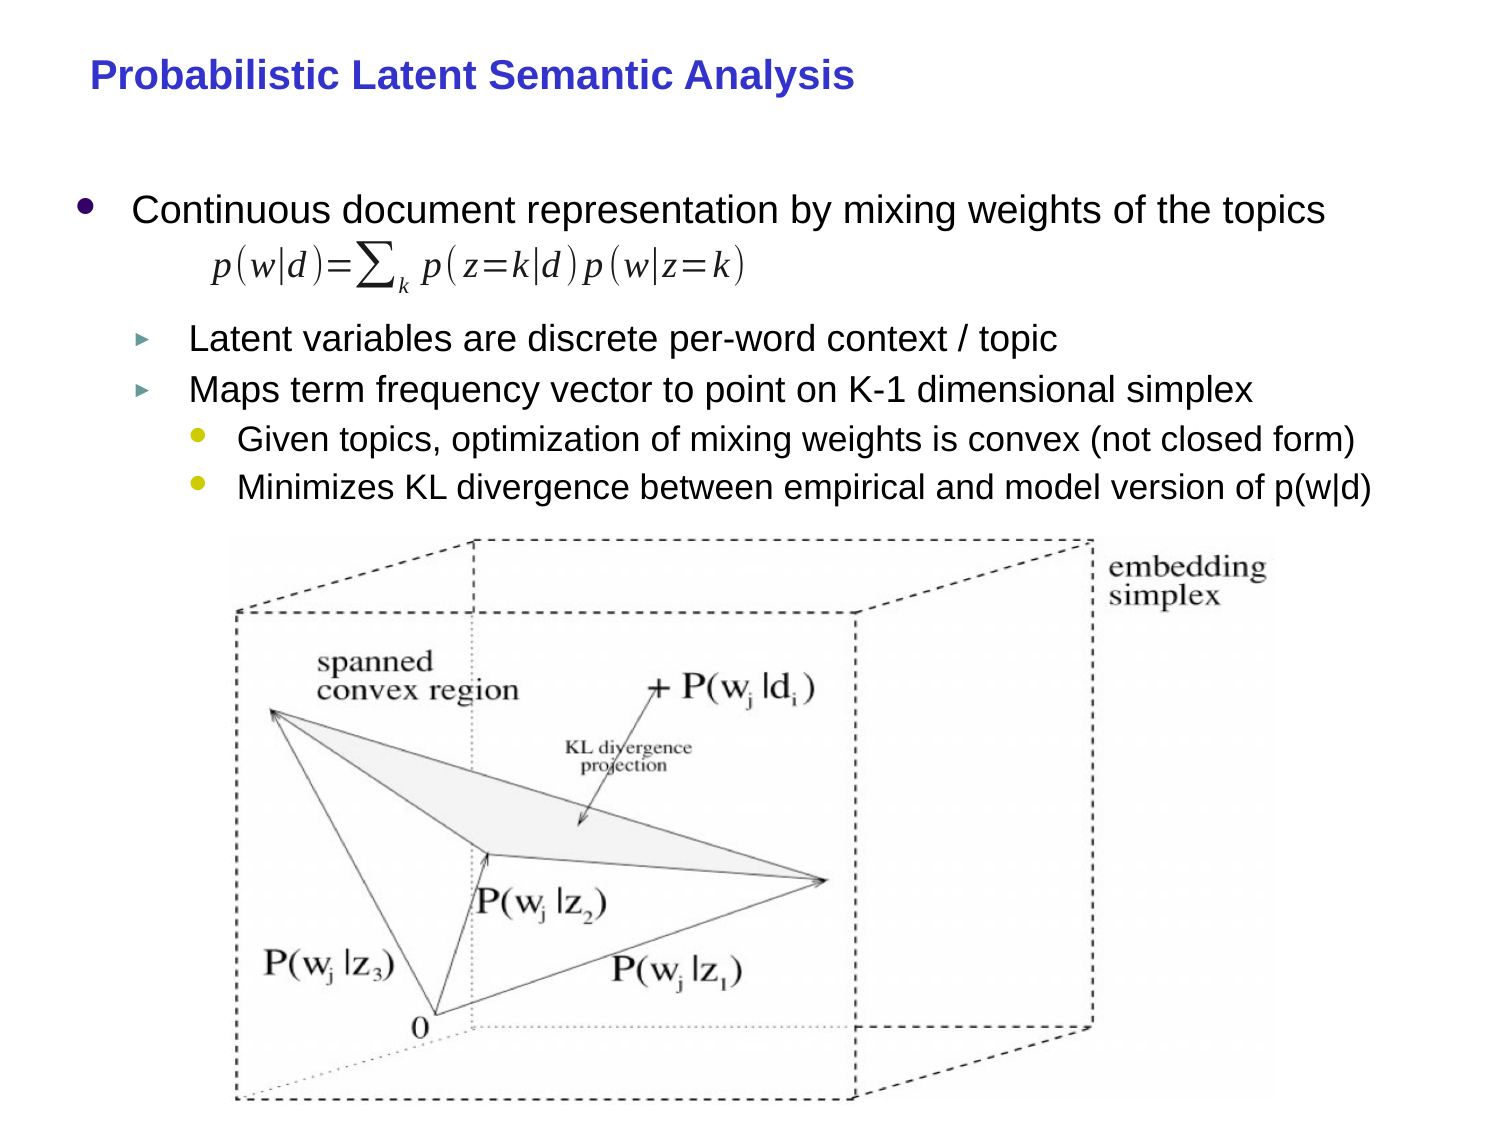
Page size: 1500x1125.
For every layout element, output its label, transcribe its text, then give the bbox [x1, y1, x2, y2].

title Probabilistic Latent Semantic Analysis [75, 37, 1426, 113]
chart [201, 239, 753, 299]
list Continuous document representation by mixing weights of the topics Latent variables are discrete per-word context / topic Maps term frequency vector to point on K-1 dimensional simplex Given topics, optimization of mixing weights is convex (not closed form) Minimizes KL divergence between empirical and model version of p(w|d) [75, 187, 1425, 1088]
picture [216, 524, 1276, 1115]
